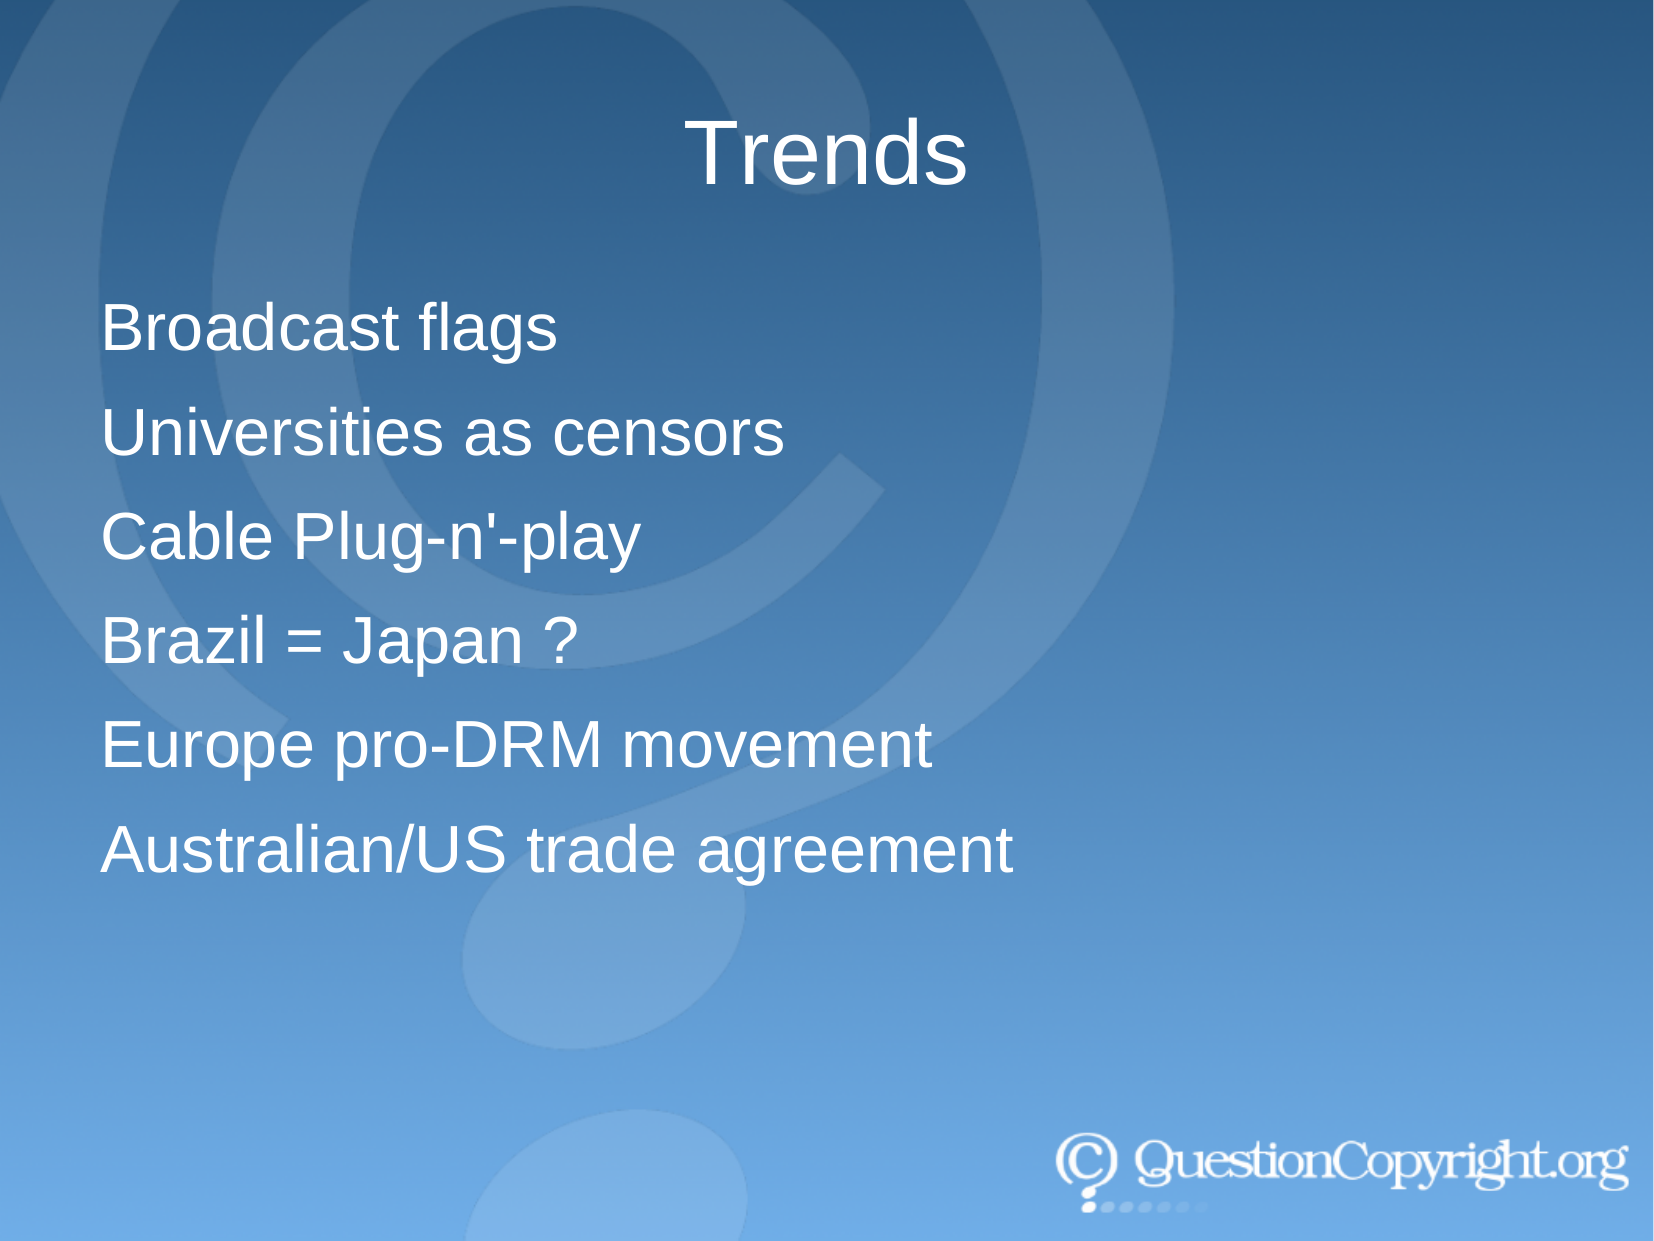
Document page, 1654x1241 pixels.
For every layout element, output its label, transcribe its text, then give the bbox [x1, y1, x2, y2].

picture [0, 0, 1654, 1241]
title Trends [82, 56, 1571, 250]
list Broadcast flags Universities as censors Cable Plug-n'-play Brazil = Japan ? Europe pro-DRM movement Australian/US trade agreement [82, 290, 1571, 1094]
